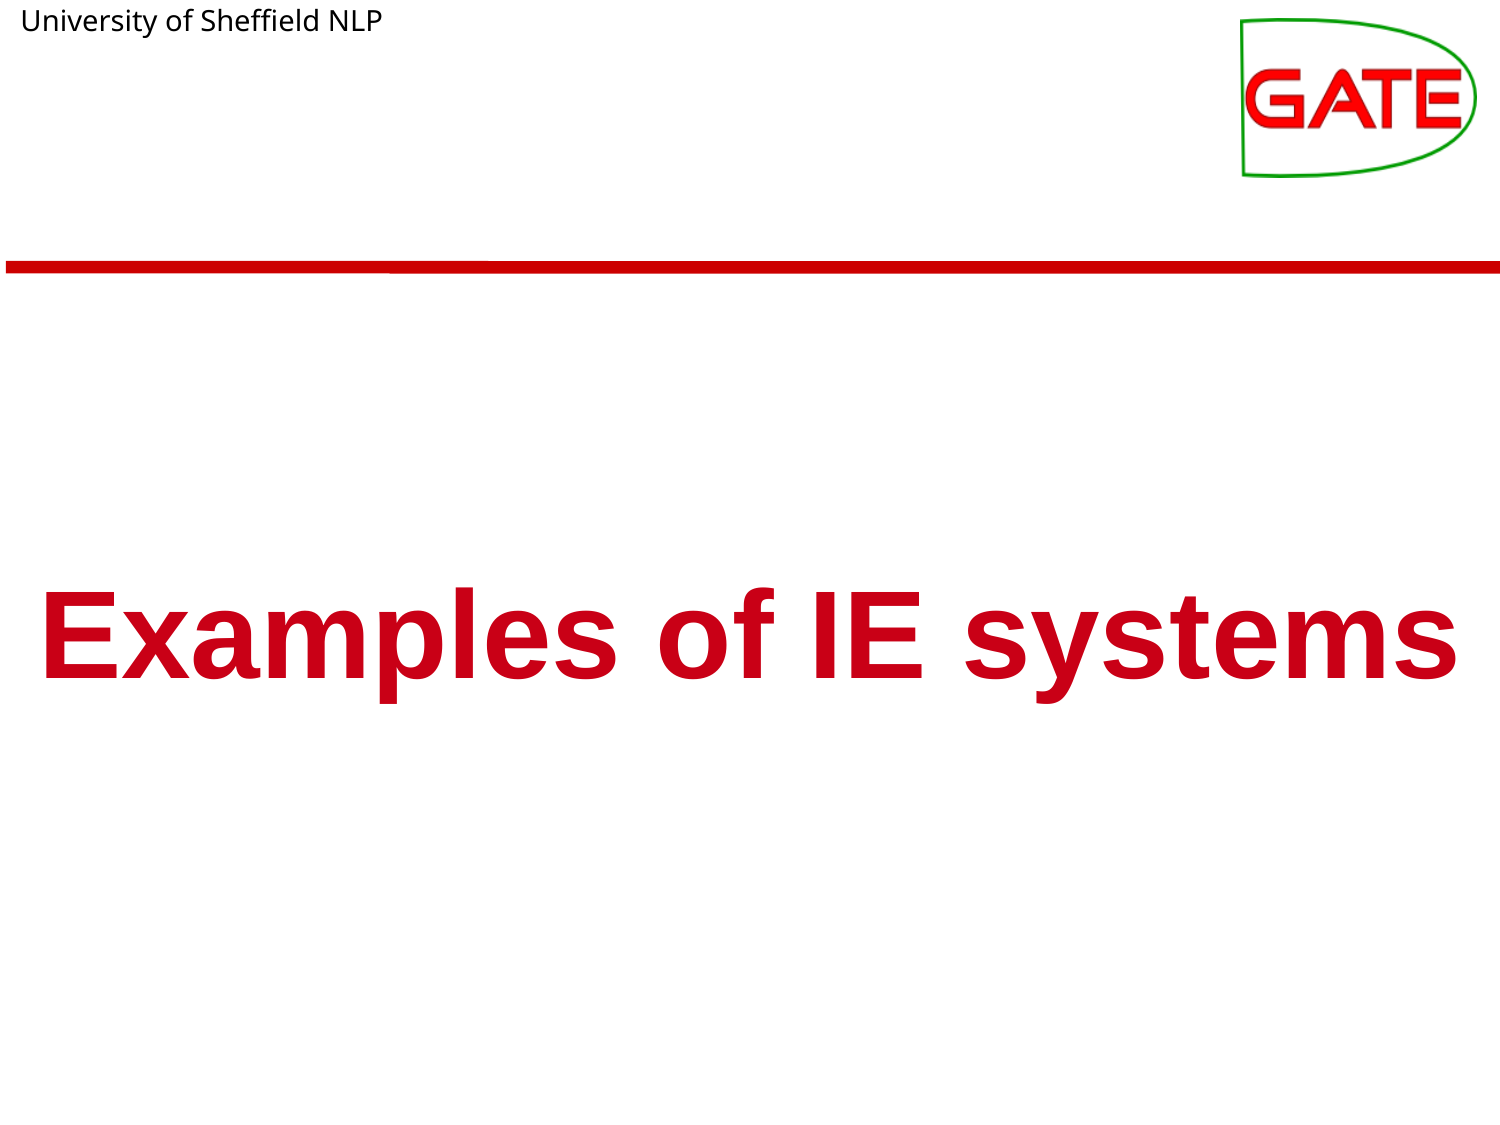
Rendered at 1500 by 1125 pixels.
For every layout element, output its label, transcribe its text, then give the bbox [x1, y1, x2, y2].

picture [1240, 18, 1477, 178]
subtitle Examples of IE systems [0, 250, 1500, 1002]
